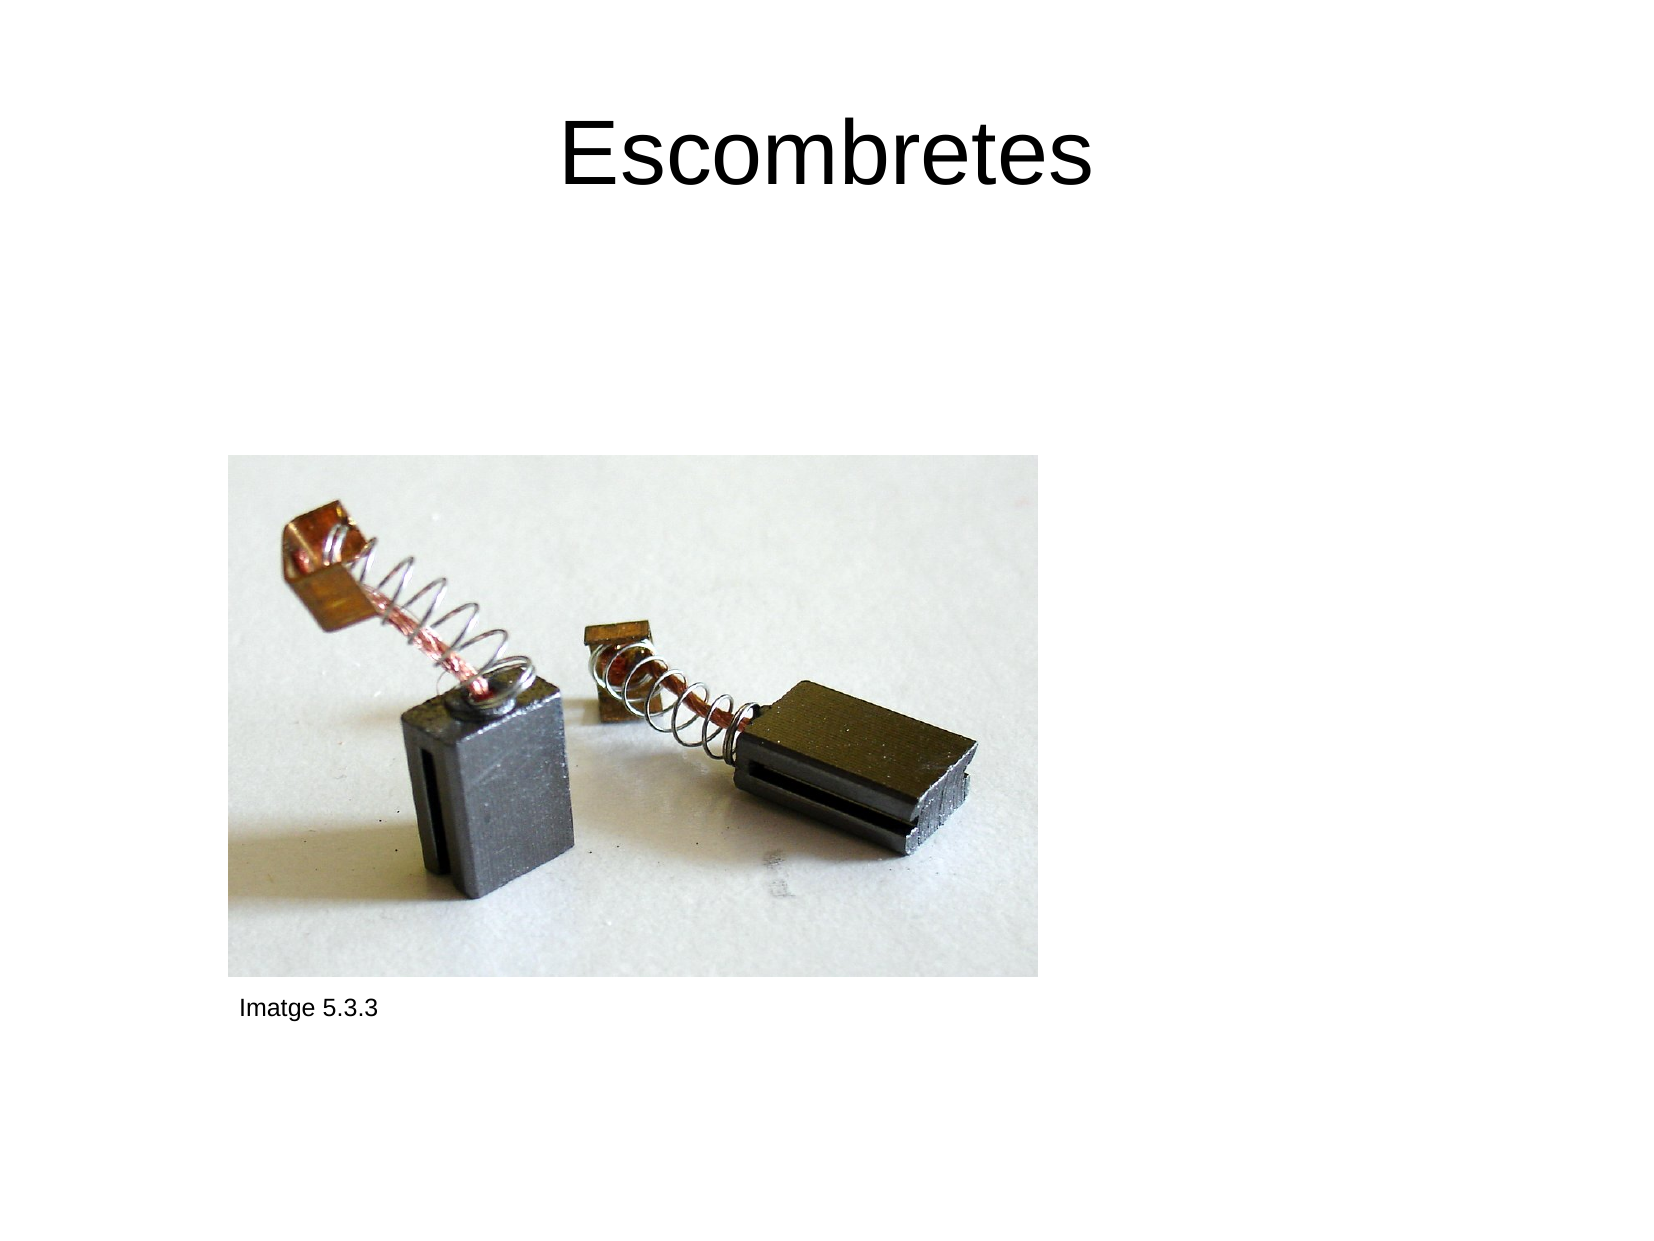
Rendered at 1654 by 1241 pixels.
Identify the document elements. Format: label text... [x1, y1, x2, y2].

text_box Imatge 5.3.3 [224, 986, 590, 1063]
title Escombretes [82, 49, 1571, 257]
picture [228, 455, 1038, 977]
